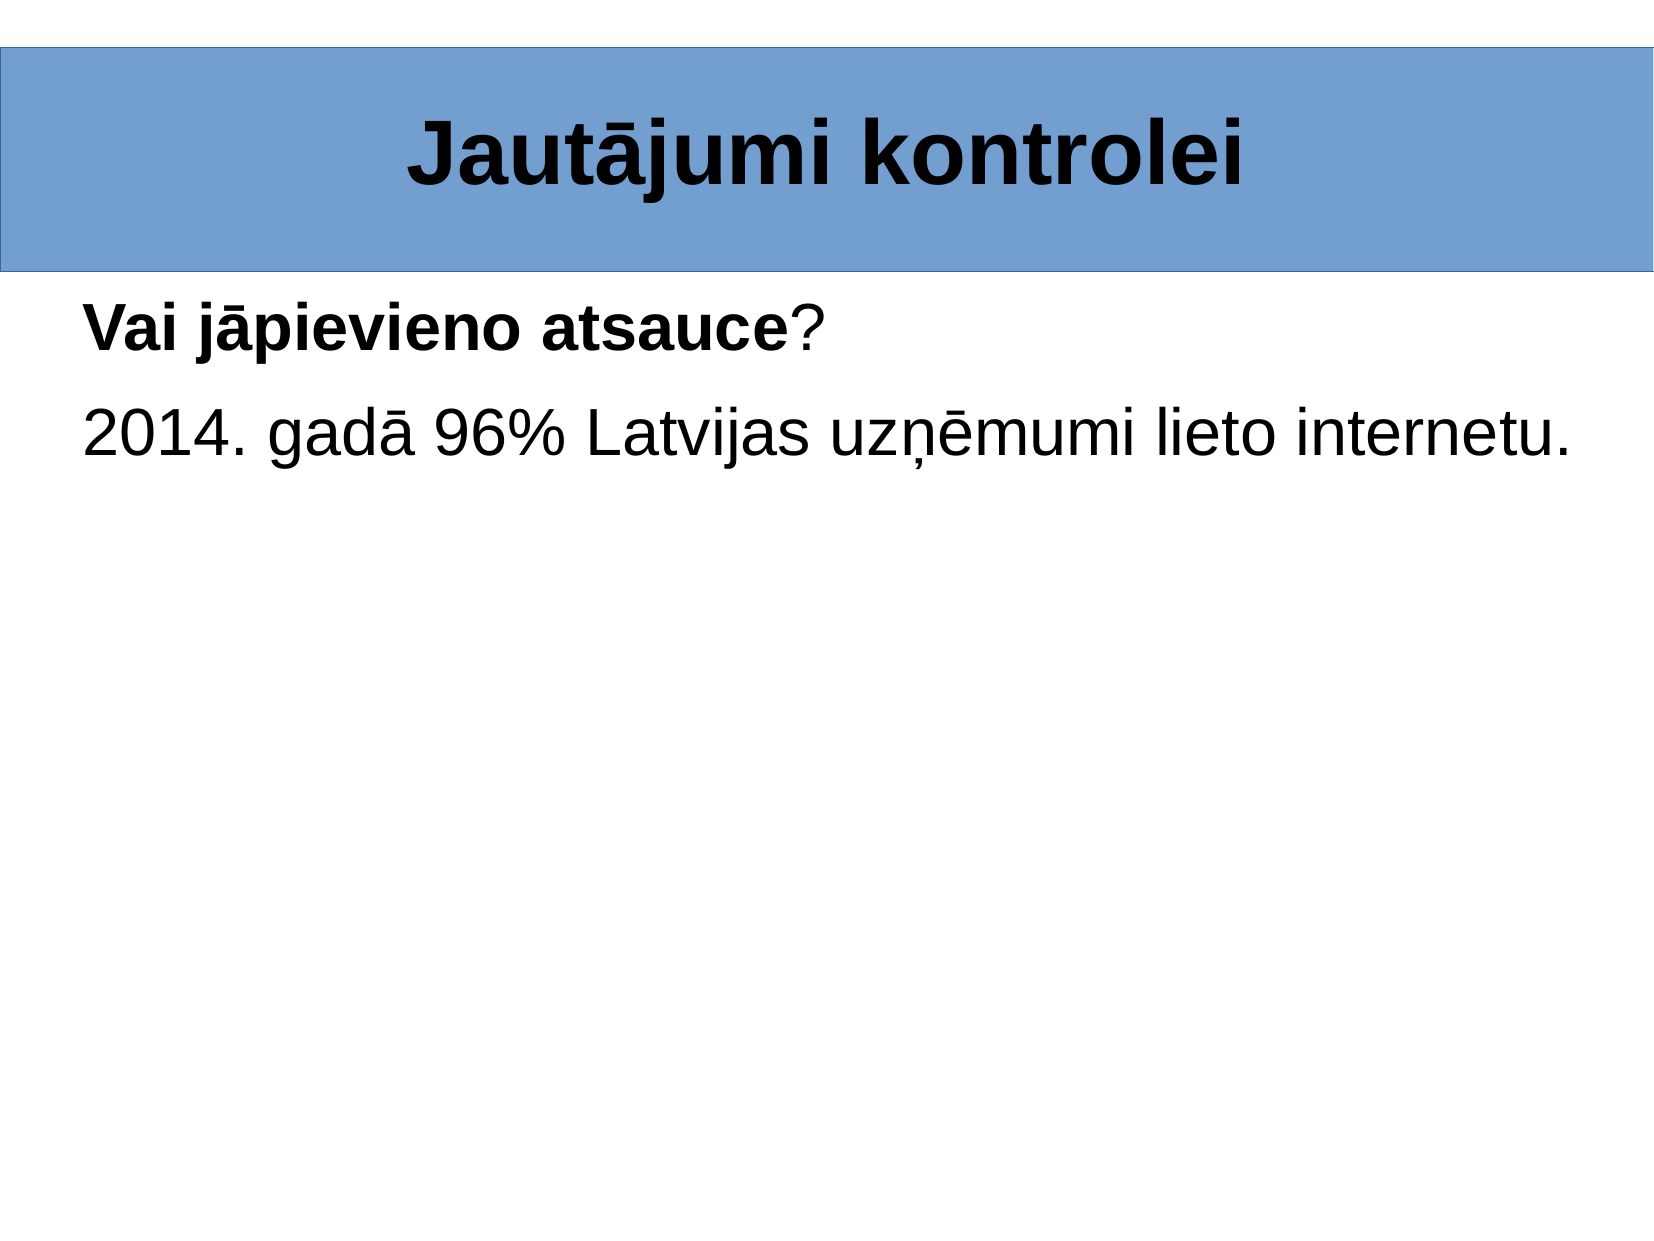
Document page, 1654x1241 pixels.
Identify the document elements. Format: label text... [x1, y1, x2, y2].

list Vai jāpievieno atsauce? 2014. gadā 96% Latvijas uzņēmumi lieto internetu. [82, 290, 1607, 1010]
text_box [0, 47, 1654, 272]
title Jautājumi kontrolei [82, 49, 1571, 257]
